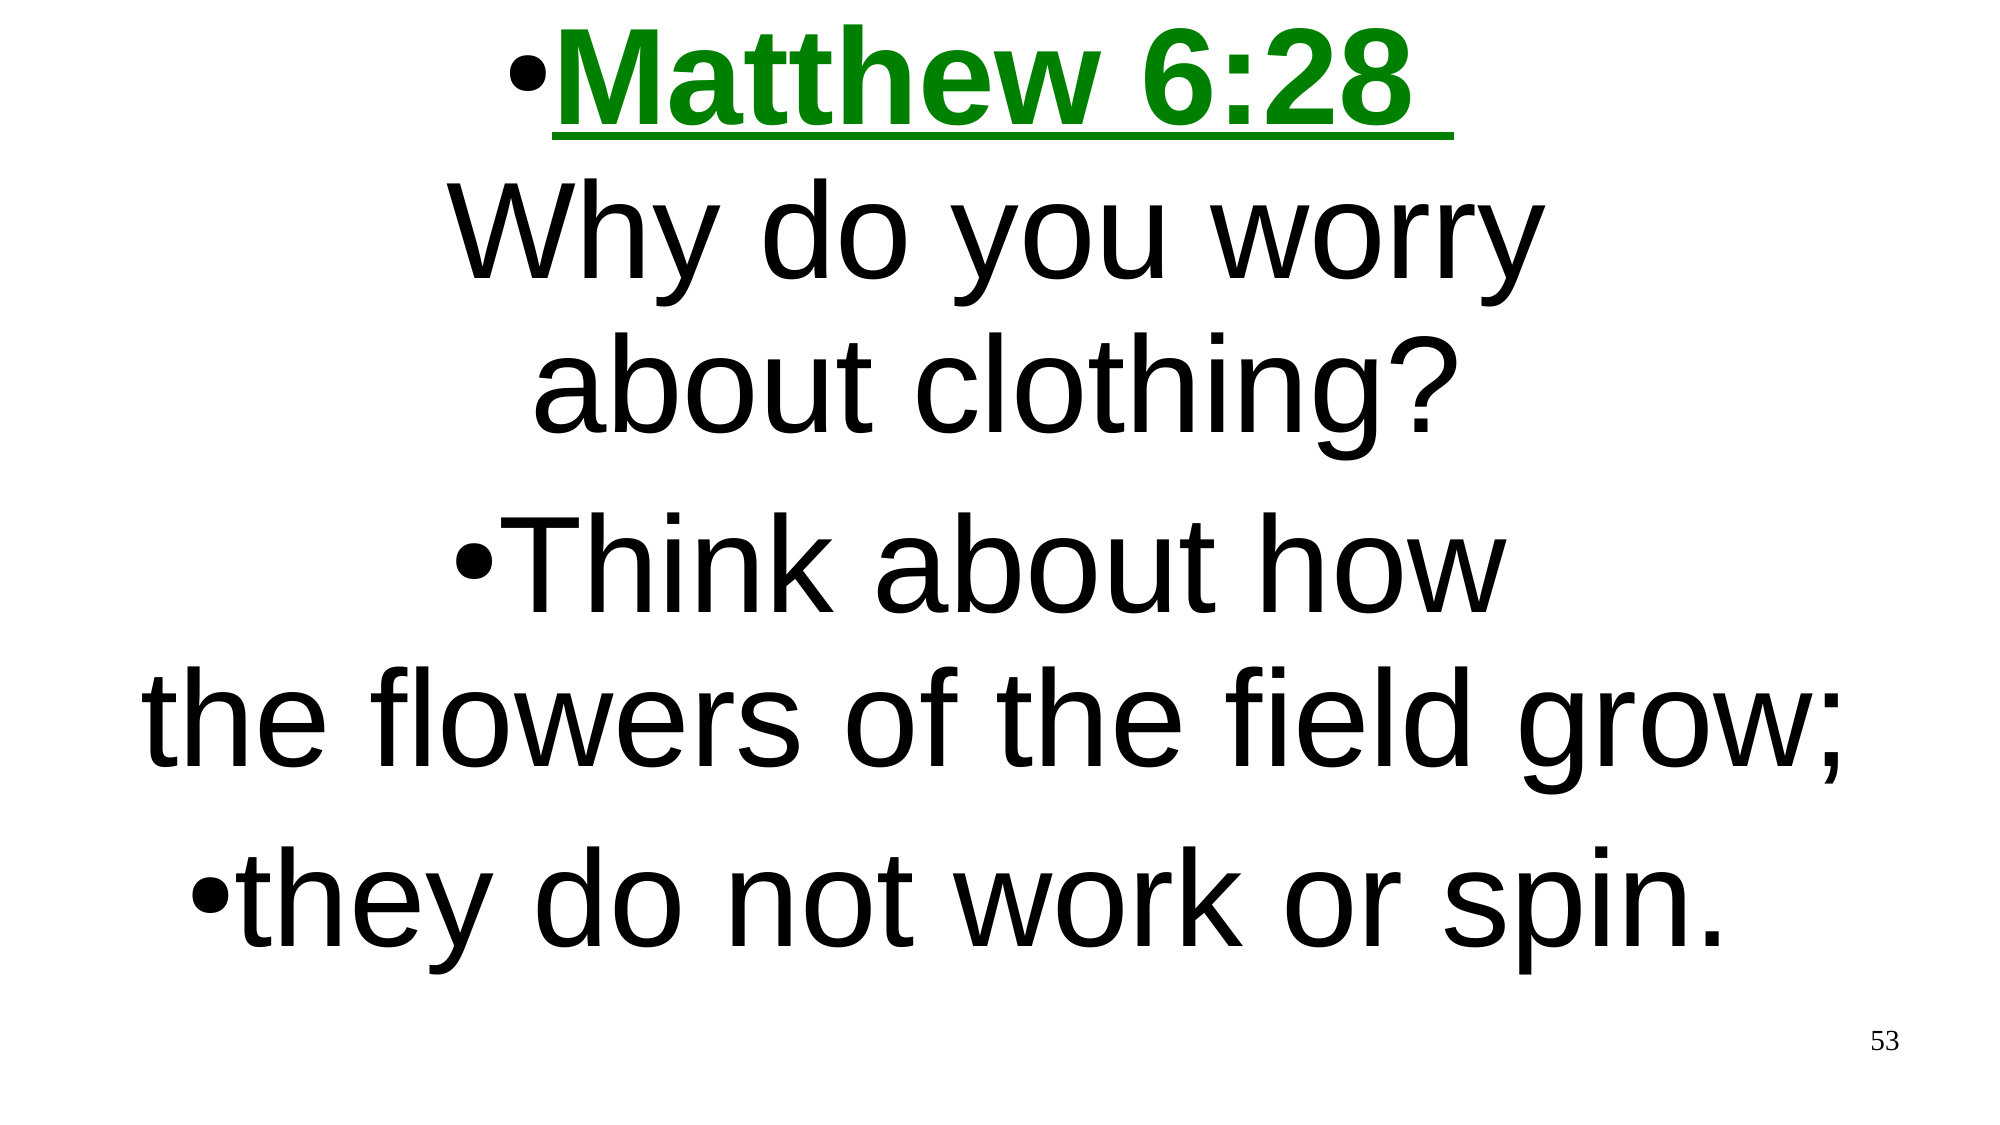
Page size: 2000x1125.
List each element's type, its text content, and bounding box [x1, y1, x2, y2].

list Matthew 6:28 Why do you worry about clothing? Think about how the flowers of the field grow; they do not work or spin. [0, 0, 1996, 1123]
